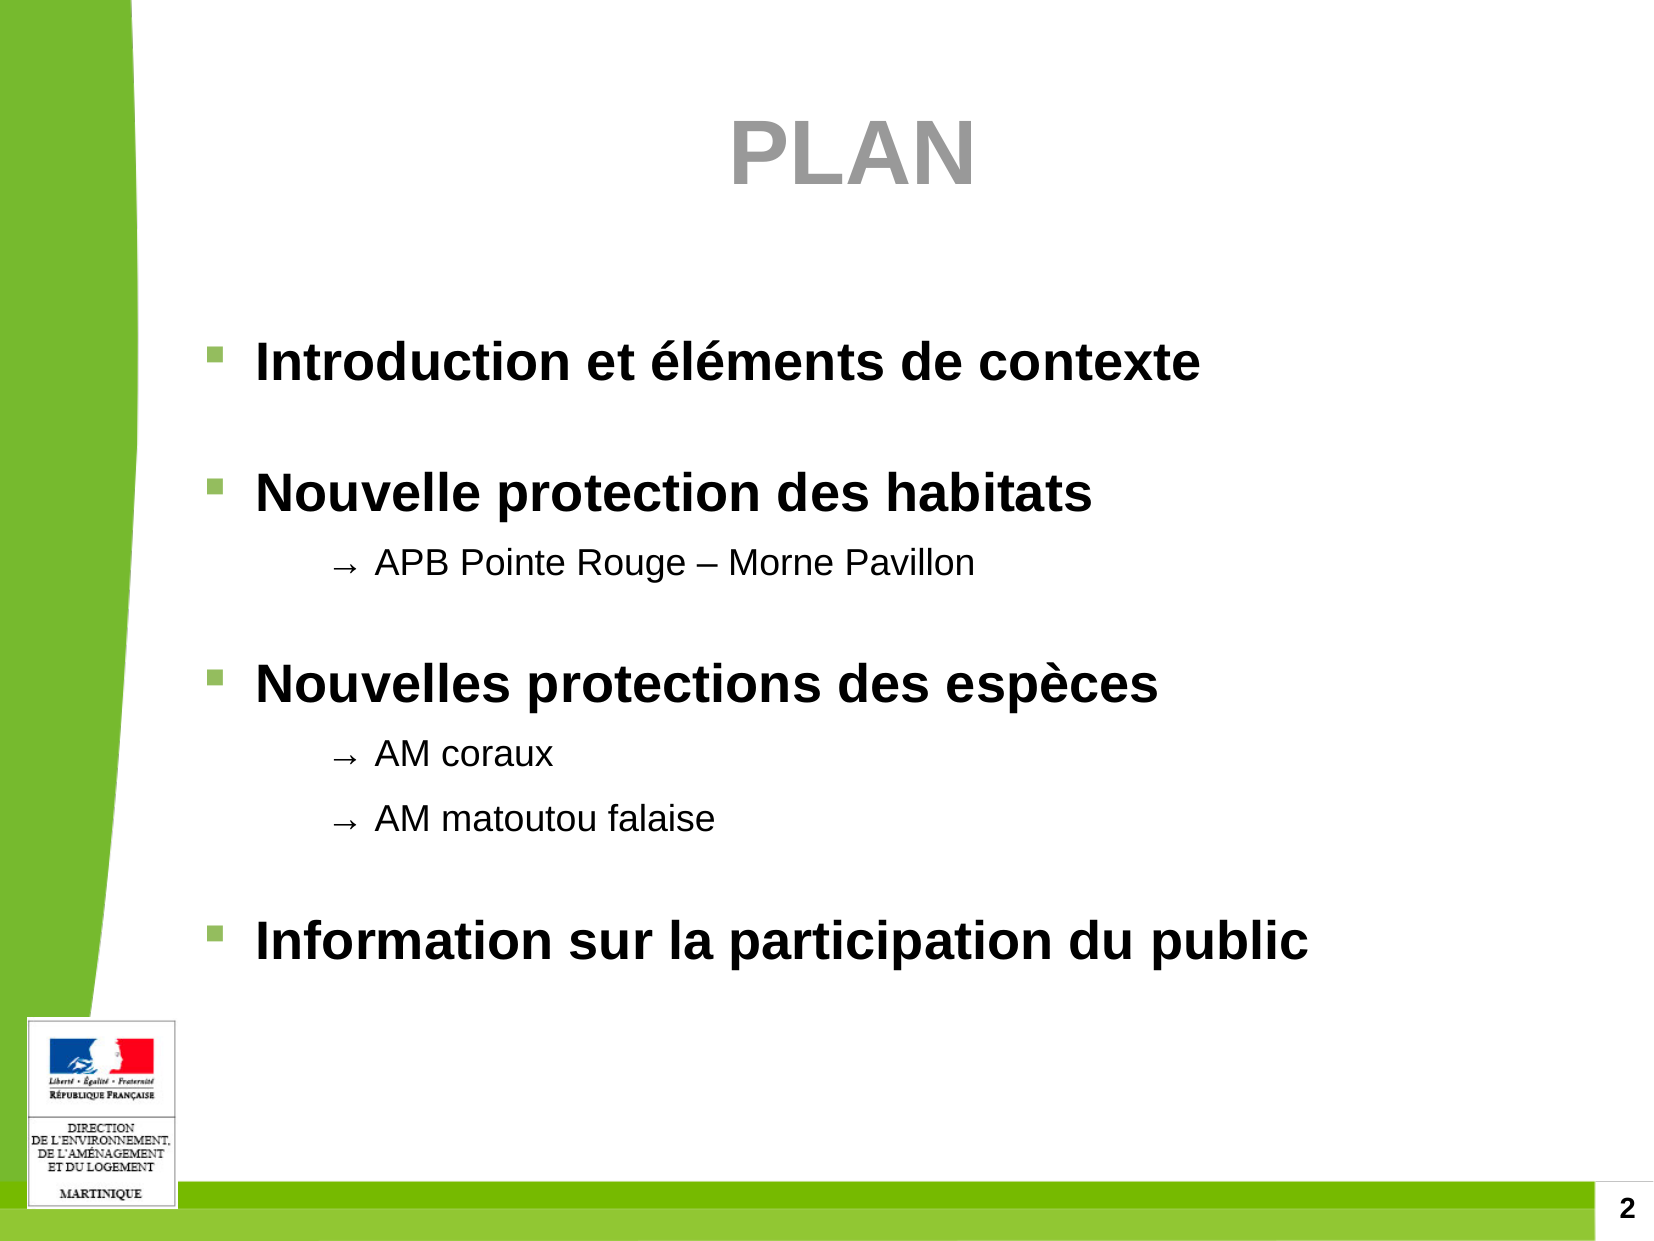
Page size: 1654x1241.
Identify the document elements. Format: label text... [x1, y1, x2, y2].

list Introduction et éléments de contexte Nouvelle protection des habitats → APB Pointe Rouge – Morne Pavillon Nouvelles protections des espèces → AM coraux → AM matoutou falaise Information sur la participation du public [184, 331, 1515, 972]
title PLAN [136, 56, 1571, 250]
picture [0, 0, 1654, 1241]
